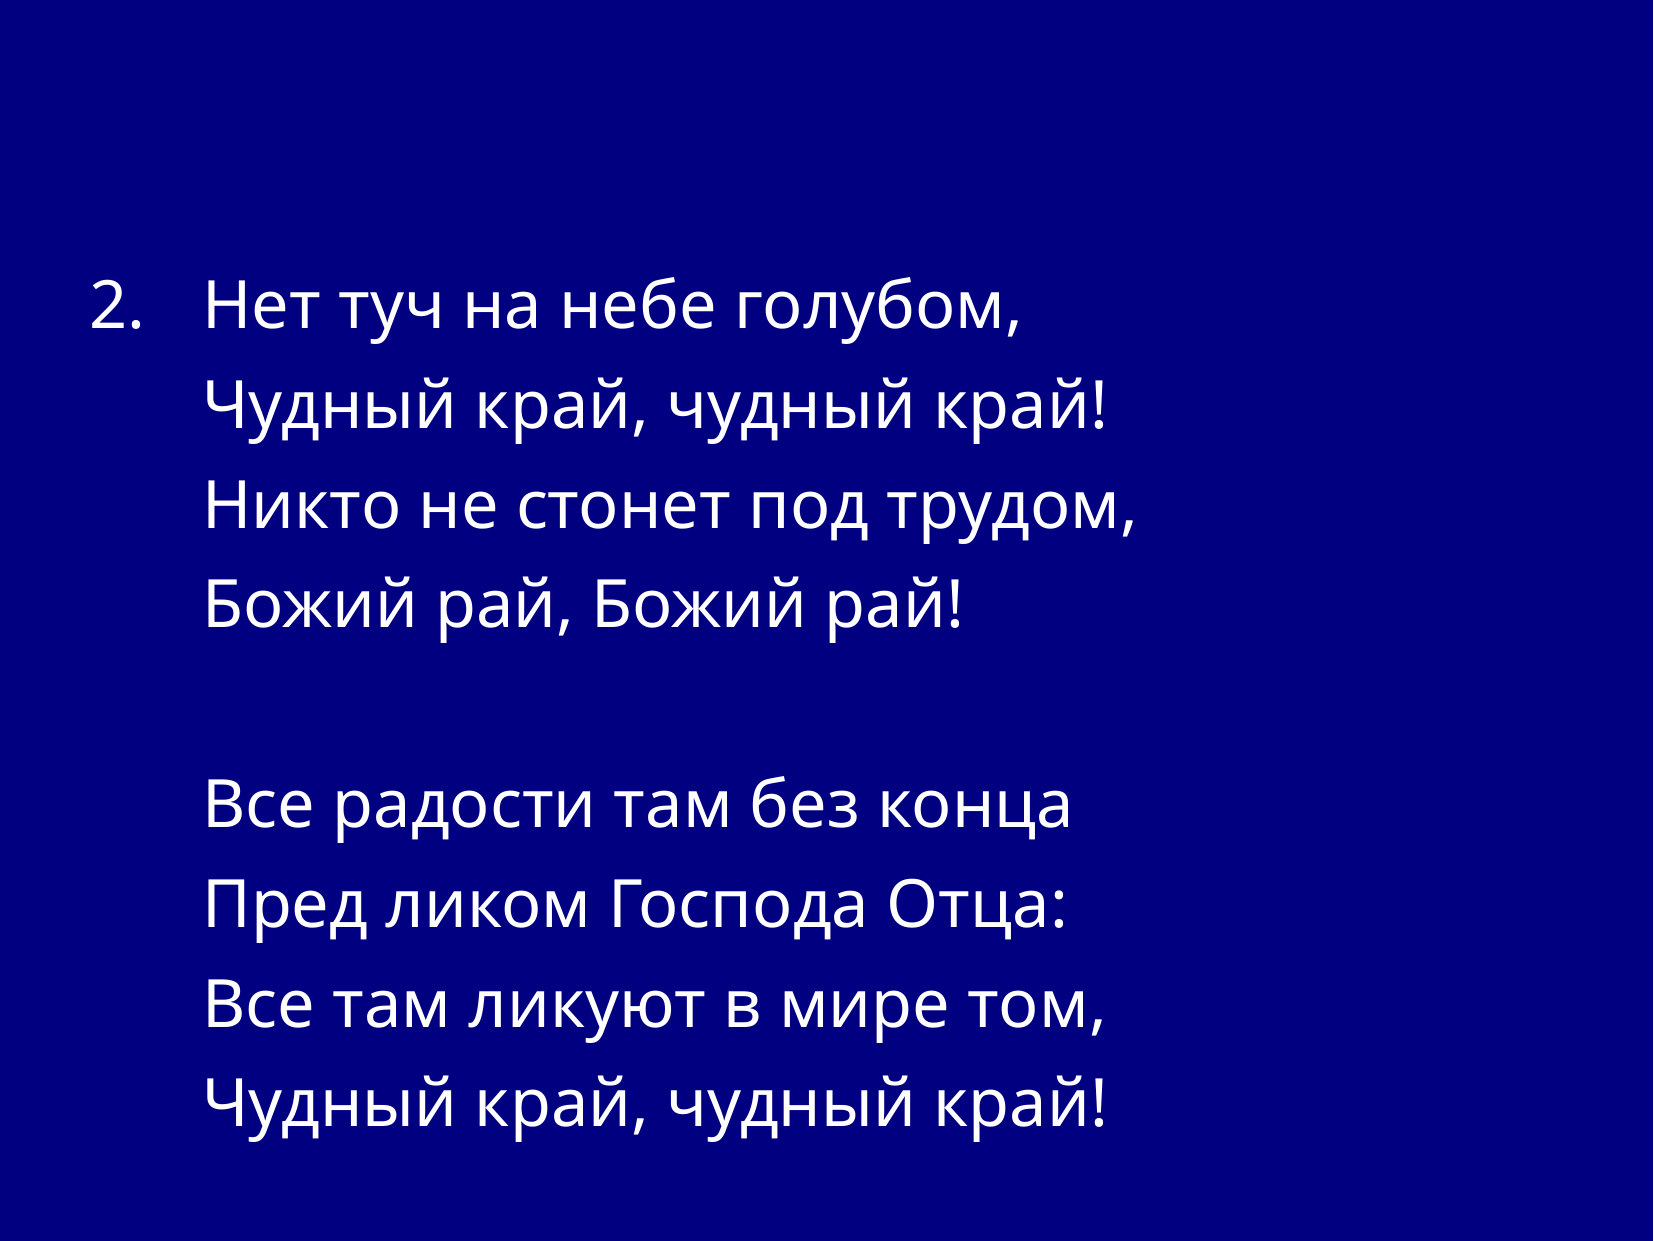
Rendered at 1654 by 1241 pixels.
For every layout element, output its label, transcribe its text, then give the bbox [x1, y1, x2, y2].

text_box 2. Нет туч на небе голубом, Чудный край, чудный край! Никто не стонет под трудом, Божий рай, Божий рай! Все радости там без конца Пред ликом Господа Отца: Все там ликуют в мире том, Чудный край, чудный край! [75, 150, 1576, 1163]
